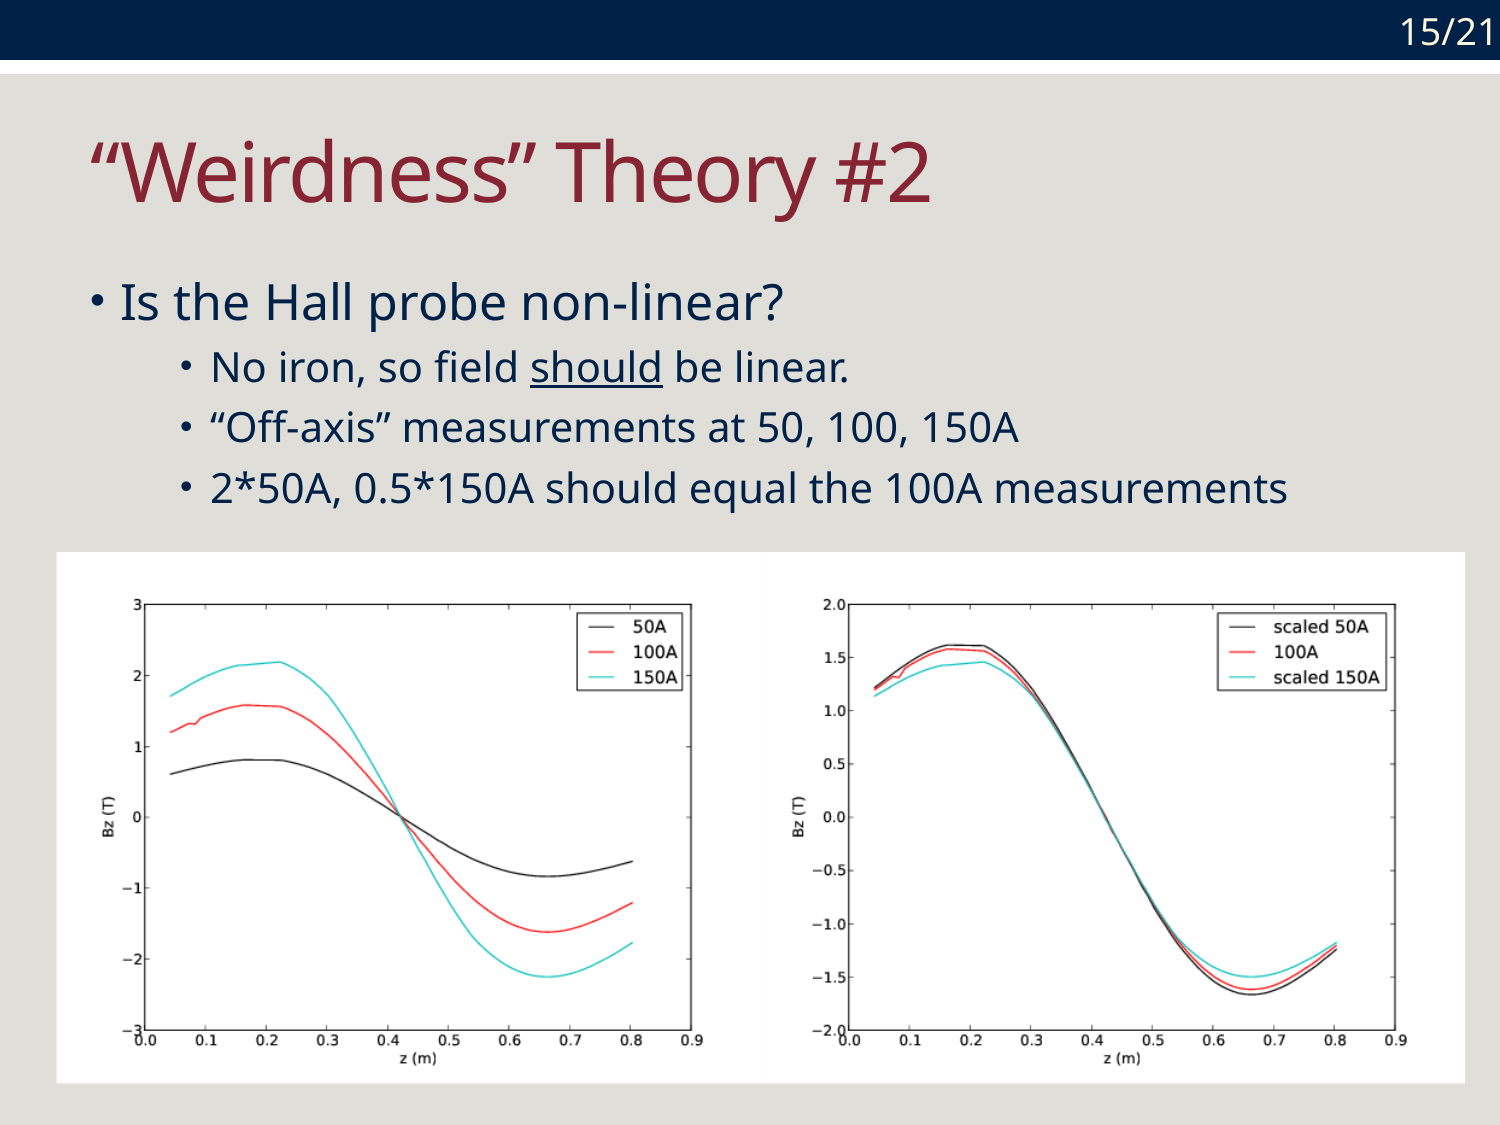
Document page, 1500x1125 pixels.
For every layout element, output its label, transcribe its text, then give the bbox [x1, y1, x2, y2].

text_box 15/21 [1383, 0, 1500, 61]
list Is the Hall probe non-linear? No iron, so field should be linear. “Off-axis” measurements at 50, 100, 150A 2*50A, 0.5*150A should equal the 100A measurements [75, 262, 1426, 552]
title “Weirdness” Theory #2 [75, 87, 1426, 251]
picture [56, 552, 1465, 1084]
